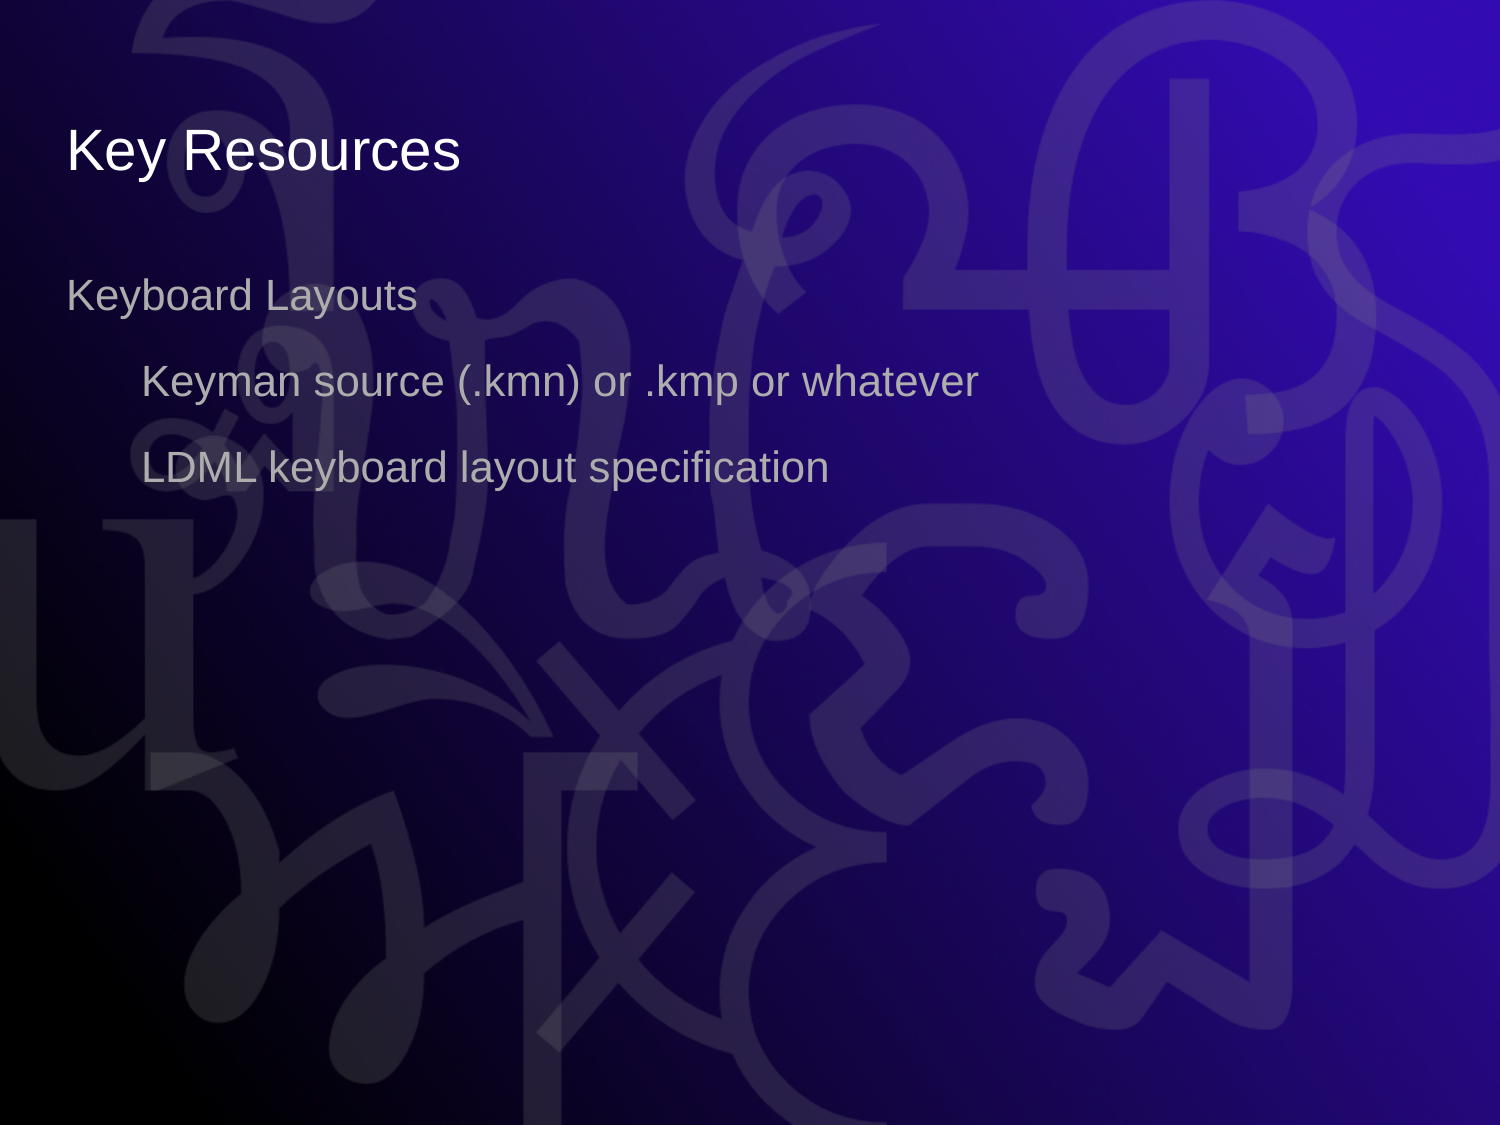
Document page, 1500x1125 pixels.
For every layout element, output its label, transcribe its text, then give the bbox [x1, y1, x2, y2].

title Key Resources [51, 97, 1449, 223]
list Keyboard Layouts Keyman source (.kmn) or .kmp or whatever LDML keyboard layout specification [51, 252, 1449, 1000]
picture [0, 0, 1500, 1125]
